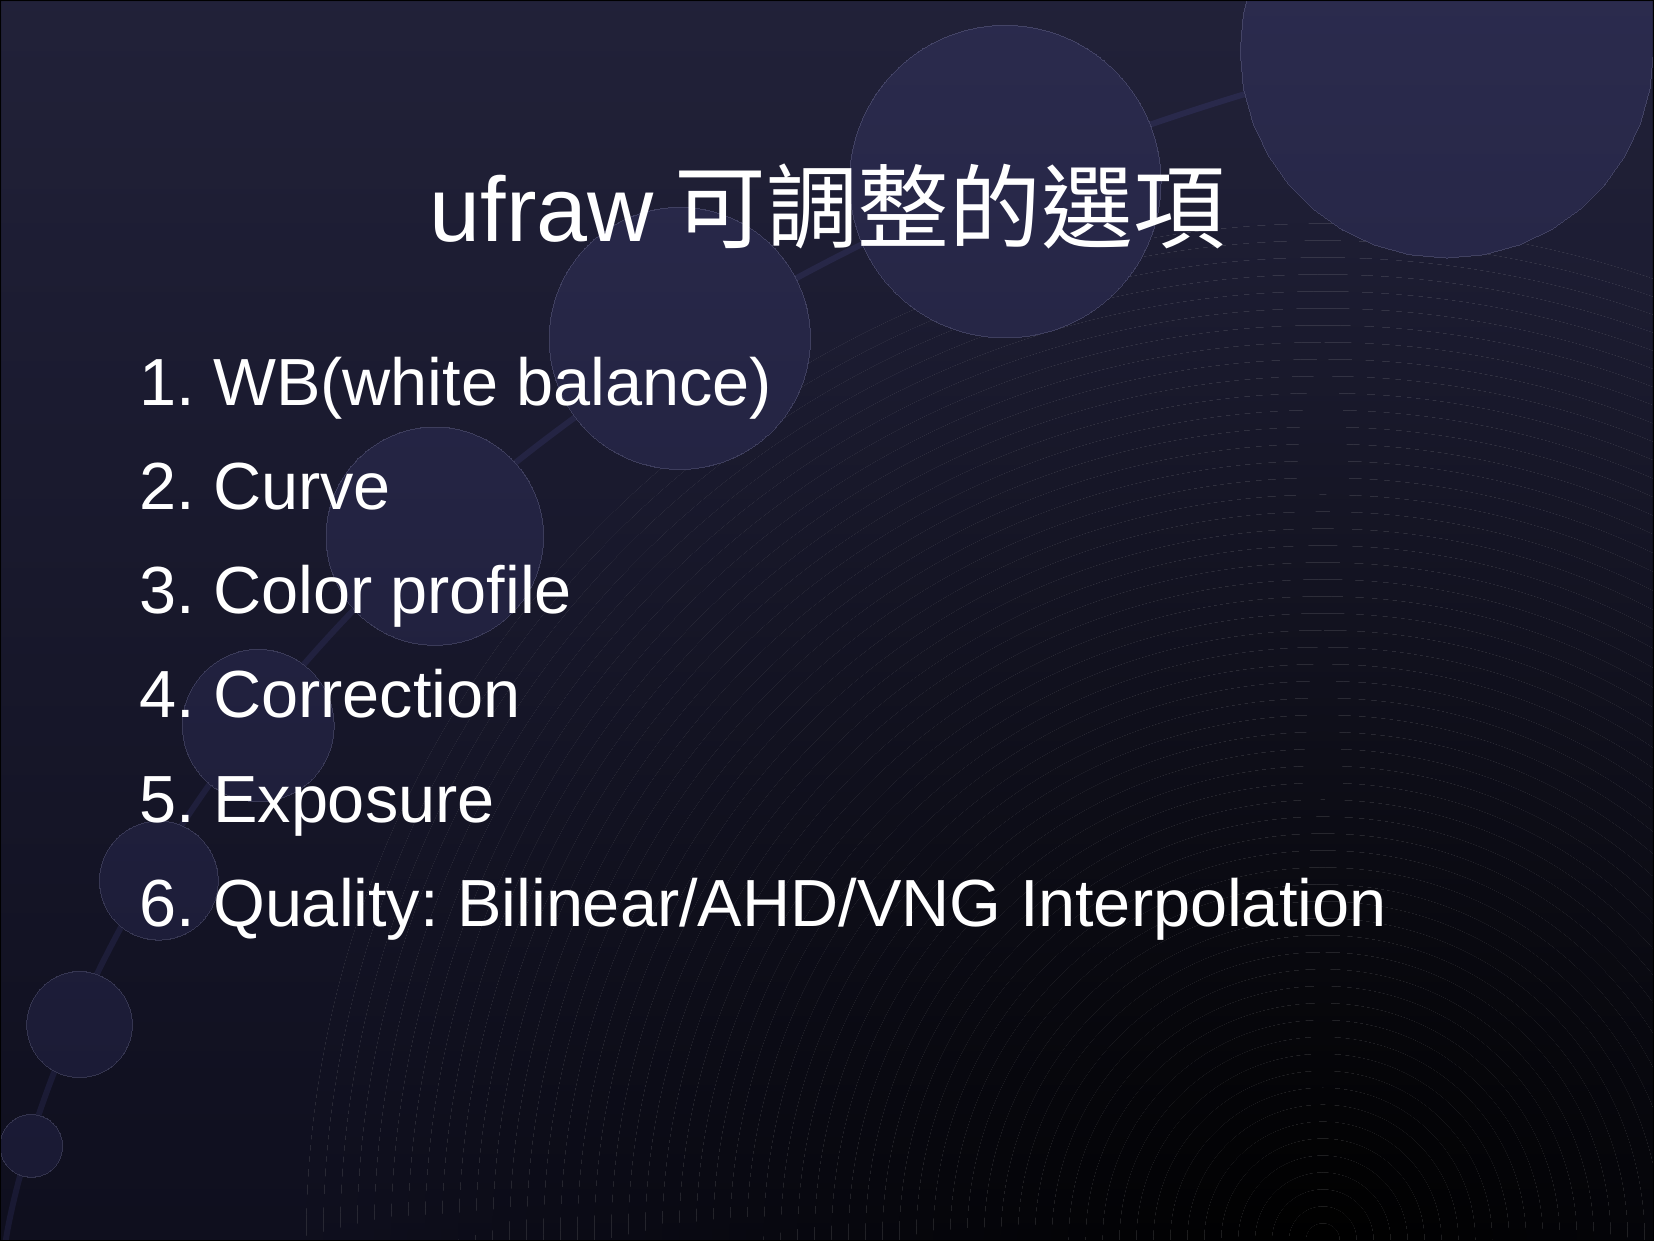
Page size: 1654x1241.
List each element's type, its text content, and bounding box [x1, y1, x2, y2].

list 1. WB(white balance) 2. Curve 3. Color profile 4. Correction 5. Exposure 6. Quality: Bilinear/AHD/VNG Interpolation [121, 344, 1534, 1127]
title ufraw可調整的選項 [121, 102, 1534, 311]
